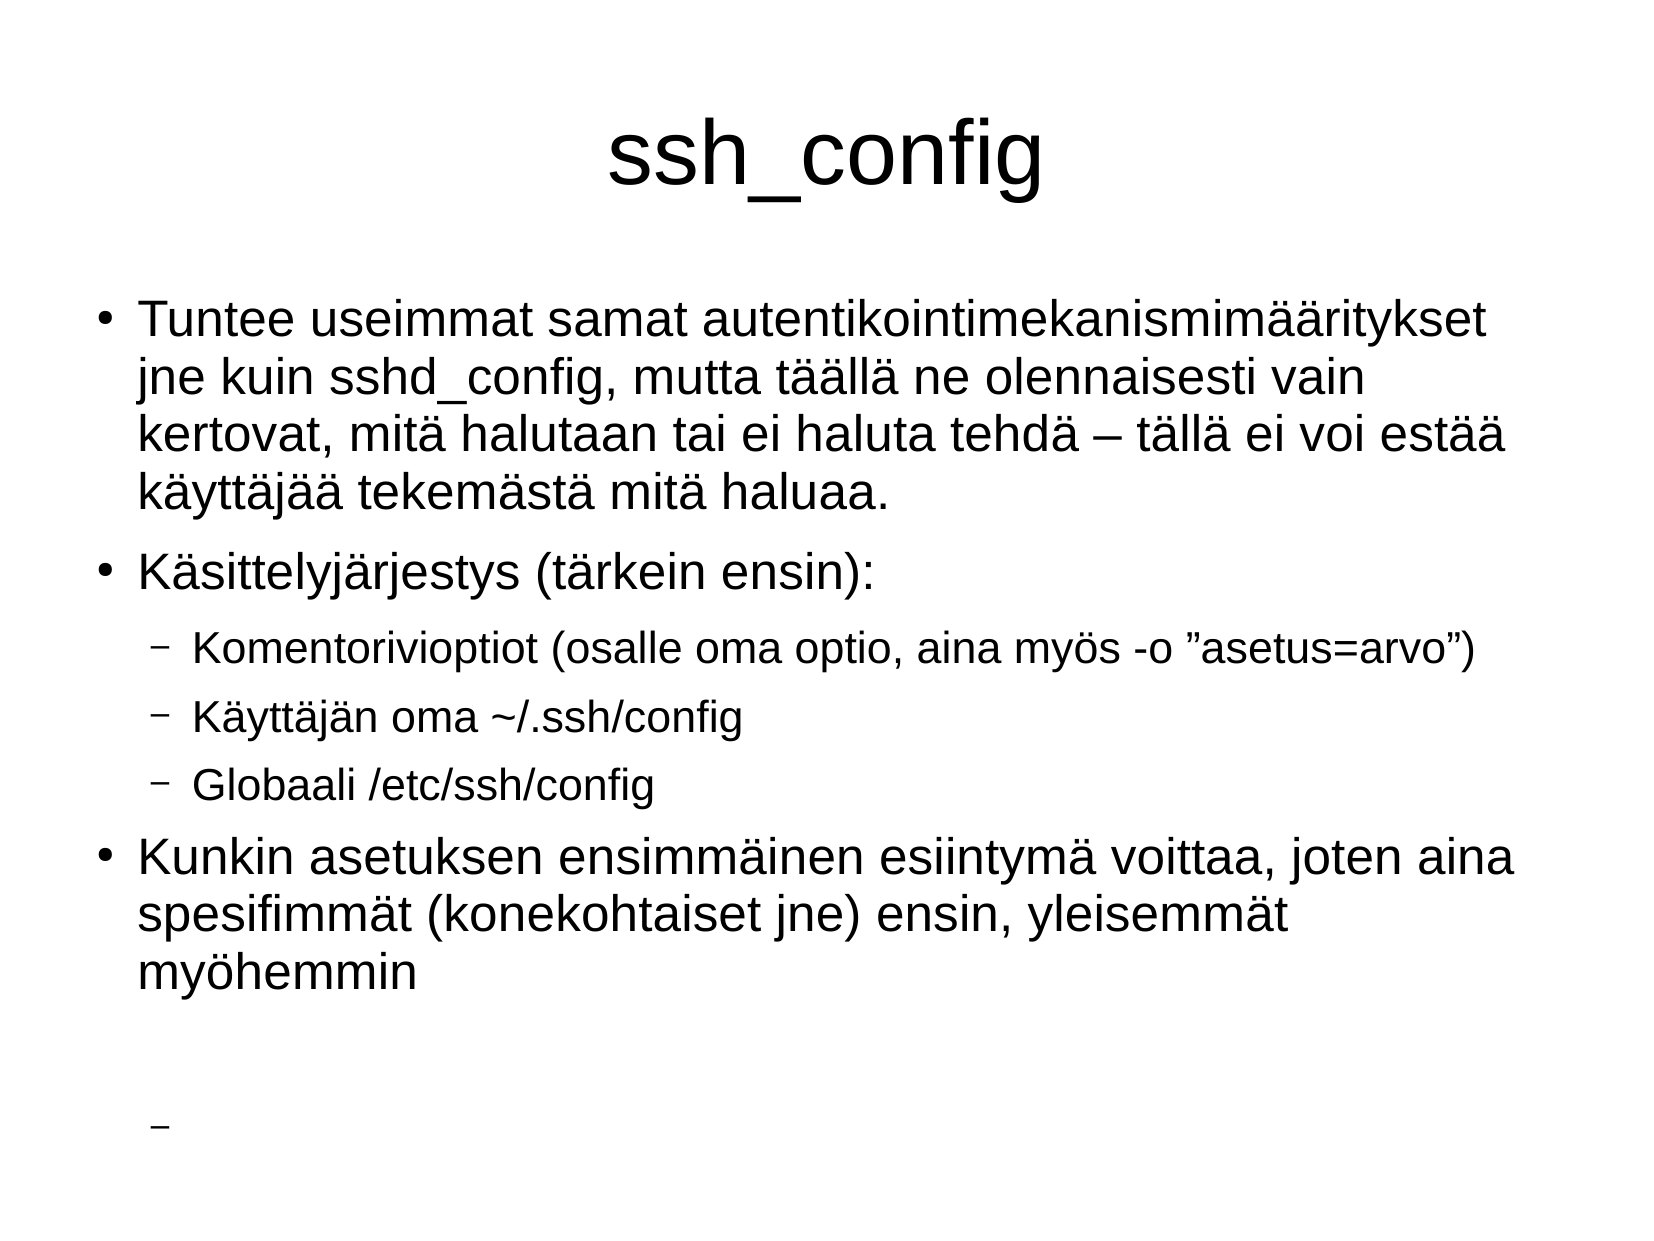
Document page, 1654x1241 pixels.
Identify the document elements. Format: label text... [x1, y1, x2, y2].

title ssh_config [82, 49, 1571, 257]
list Tuntee useimmat samat autentikointimekanismimääritykset jne kuin sshd_config, mutta täällä ne olennaisesti vain kertovat, mitä halutaan tai ei haluta tehdä – tällä ei voi estää käyttäjää tekemästä mitä haluaa. Käsittelyjärjestys (tärkein ensin): Komentorivioptiot (osalle oma optio, aina myös -o ”asetus=arvo”) Käyttäjän oma ~/.ssh/config Globaali /etc/ssh/config Kunkin asetuksen ensimmäinen esiintymä voittaa, joten aina spesifimmät (konekohtaiset jne) ensin, yleisemmät myöhemmin [82, 290, 1571, 1010]
